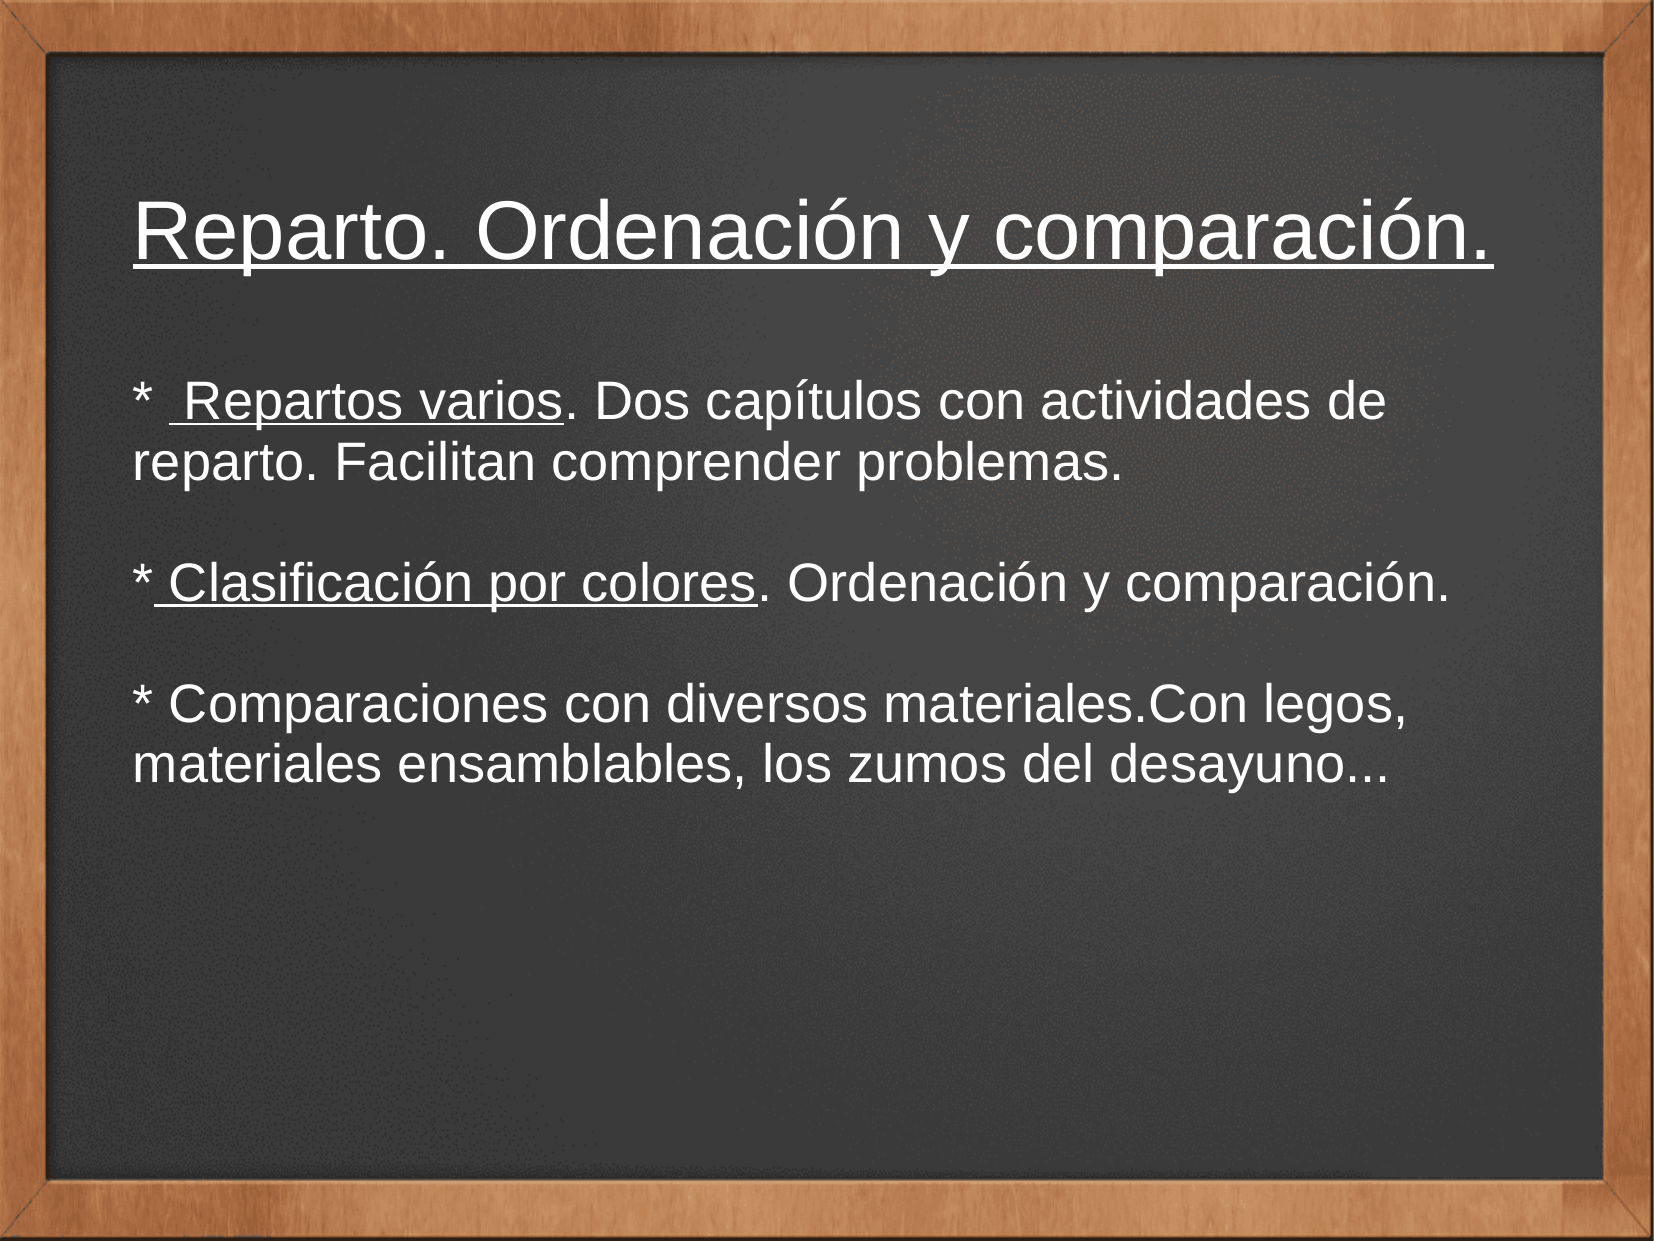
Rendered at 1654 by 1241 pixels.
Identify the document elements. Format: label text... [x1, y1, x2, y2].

text_box Reparto. Ordenación y comparación. * Repartos varios. Dos capítulos con actividades de reparto. Facilitan comprender problemas. * Clasificación por colores. Ordenación y comparación. * Comparaciones con diversos materiales.Con legos, materiales ensamblables, los zumos del desayuno... [118, 177, 1595, 984]
picture [0, 0, 1654, 1241]
